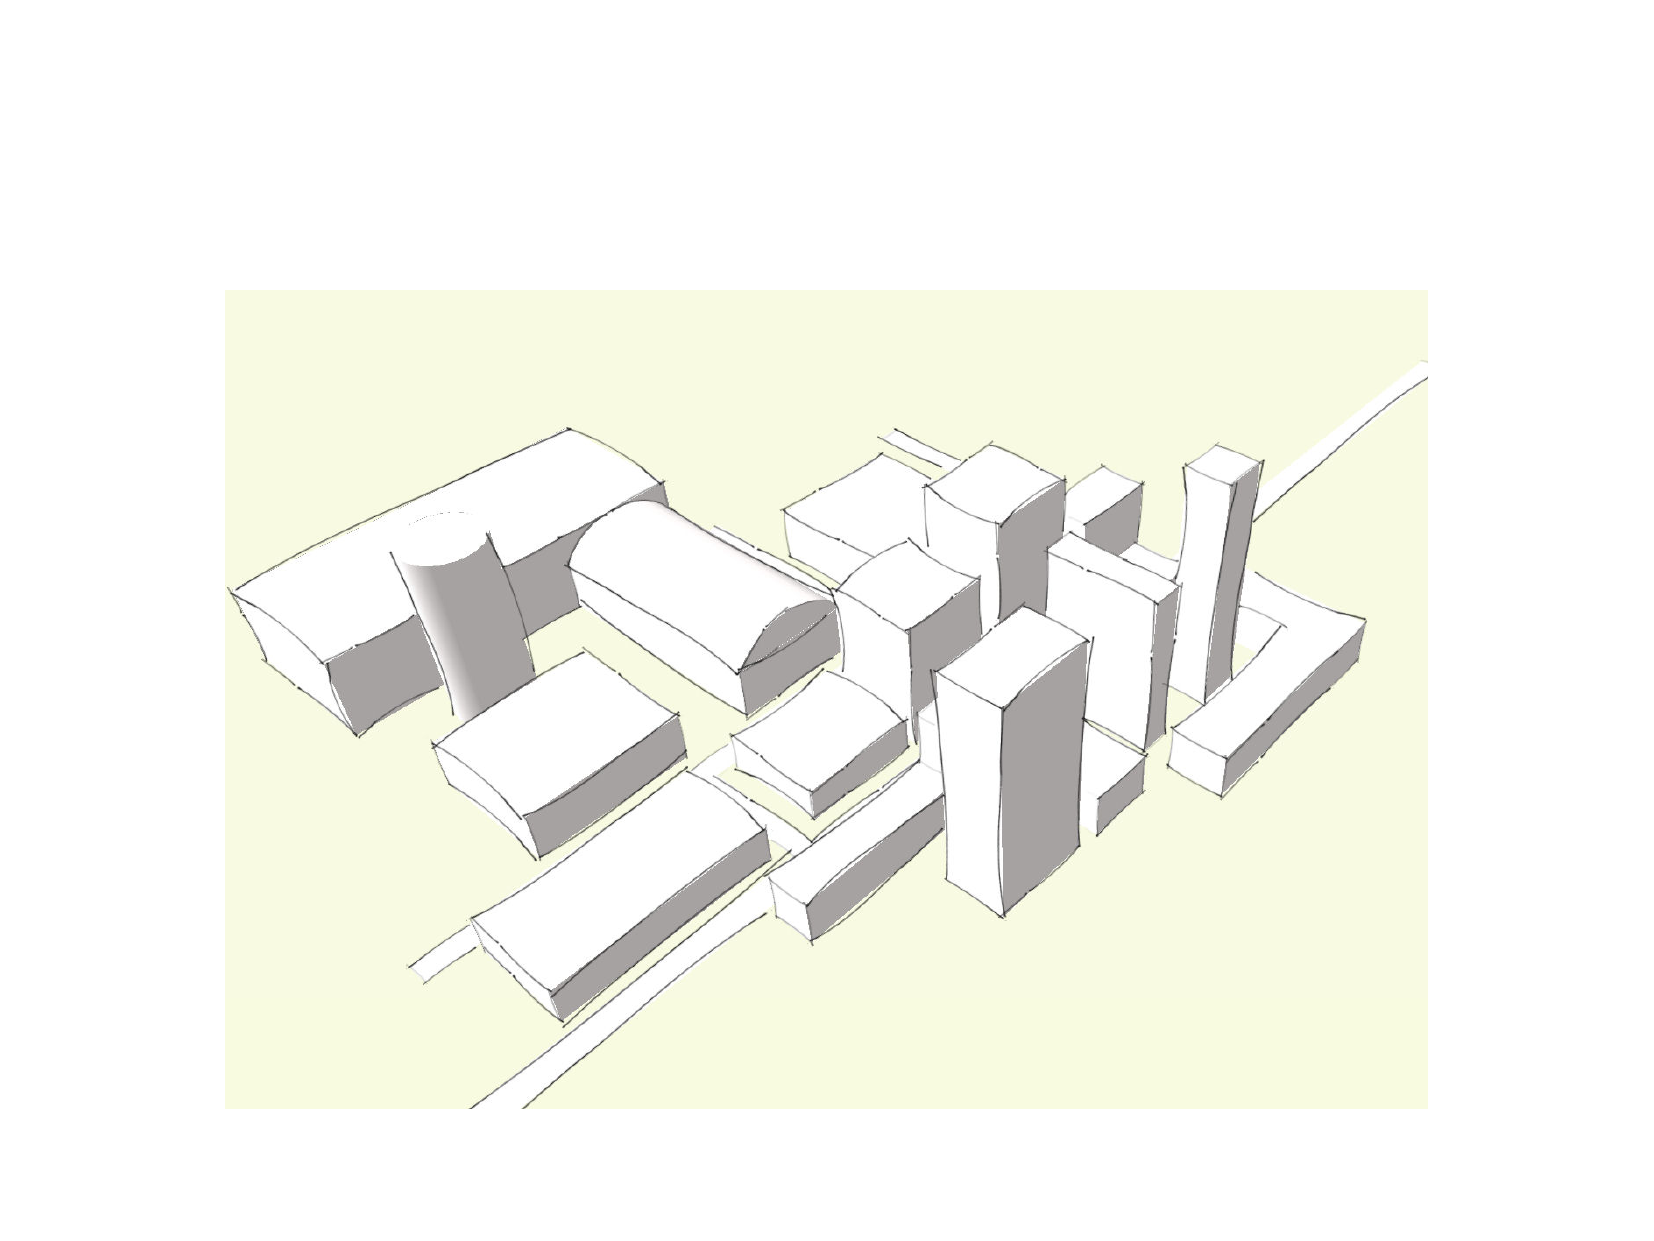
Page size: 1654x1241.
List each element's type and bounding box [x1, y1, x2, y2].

picture [225, 290, 1428, 1109]
